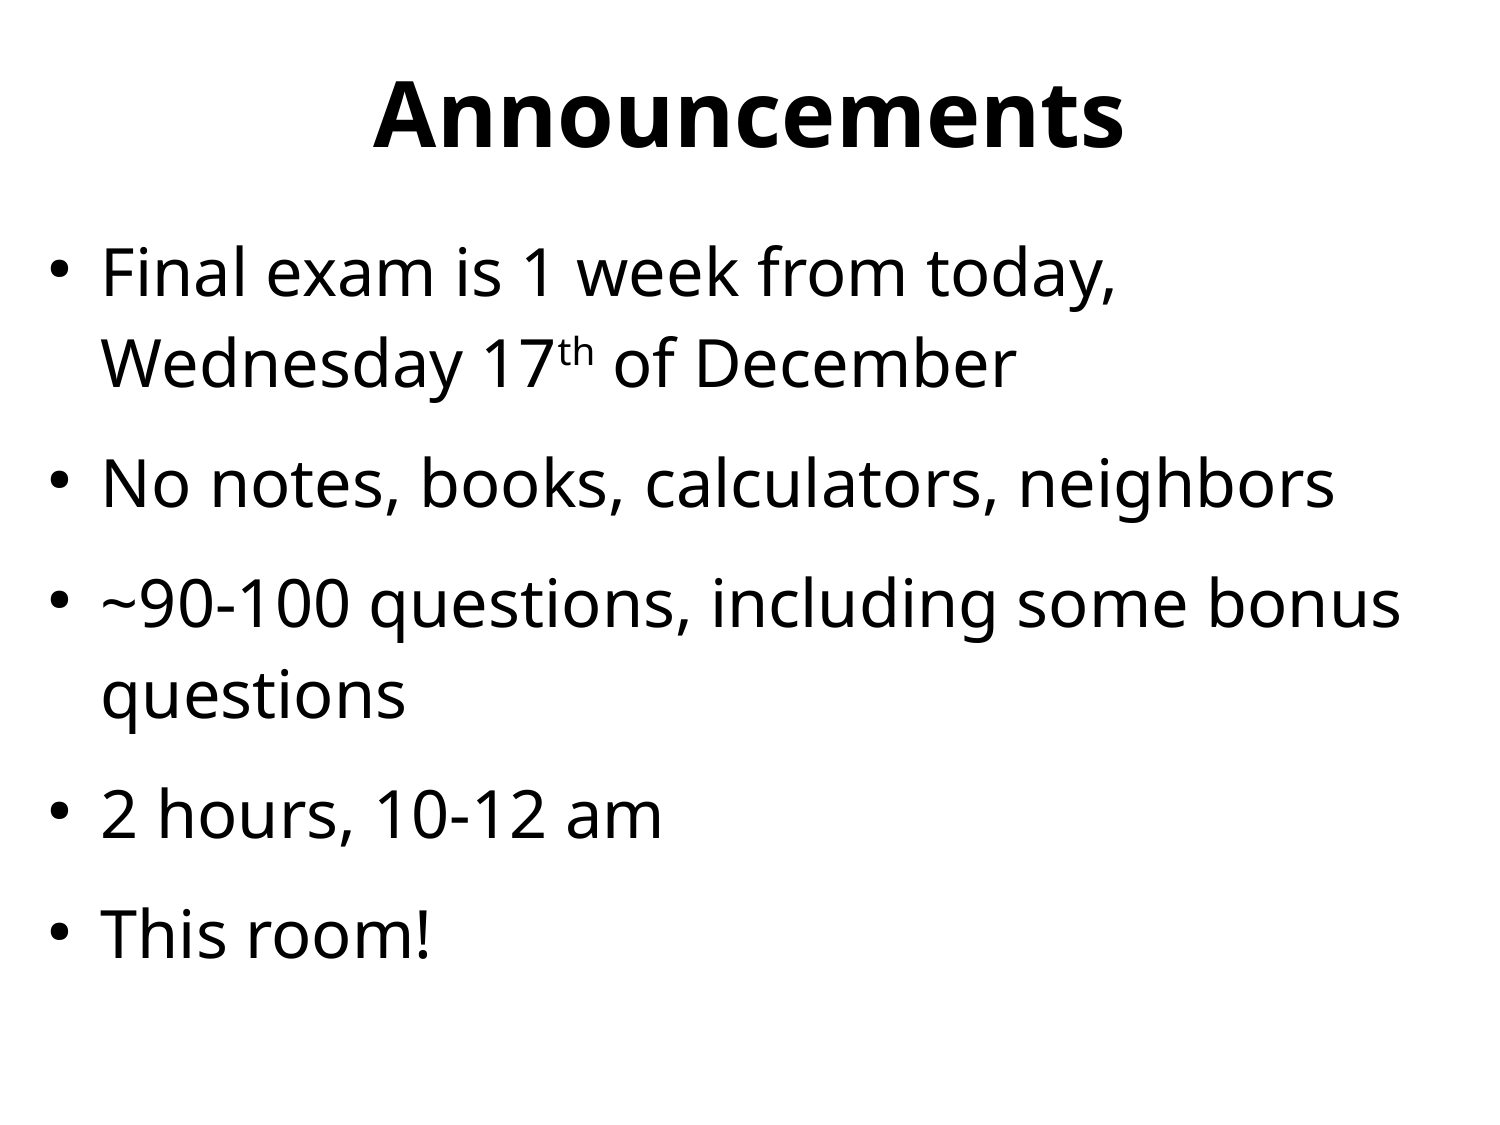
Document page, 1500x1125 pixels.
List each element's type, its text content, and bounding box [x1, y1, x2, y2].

list Final exam is 1 week from today, Wednesday 17th of December No notes, books, calculators, neighbors ~90-100 questions, including some bonus questions 2 hours, 10-12 am This room! [30, 224, 1471, 1096]
title Announcements [30, 29, 1471, 196]
